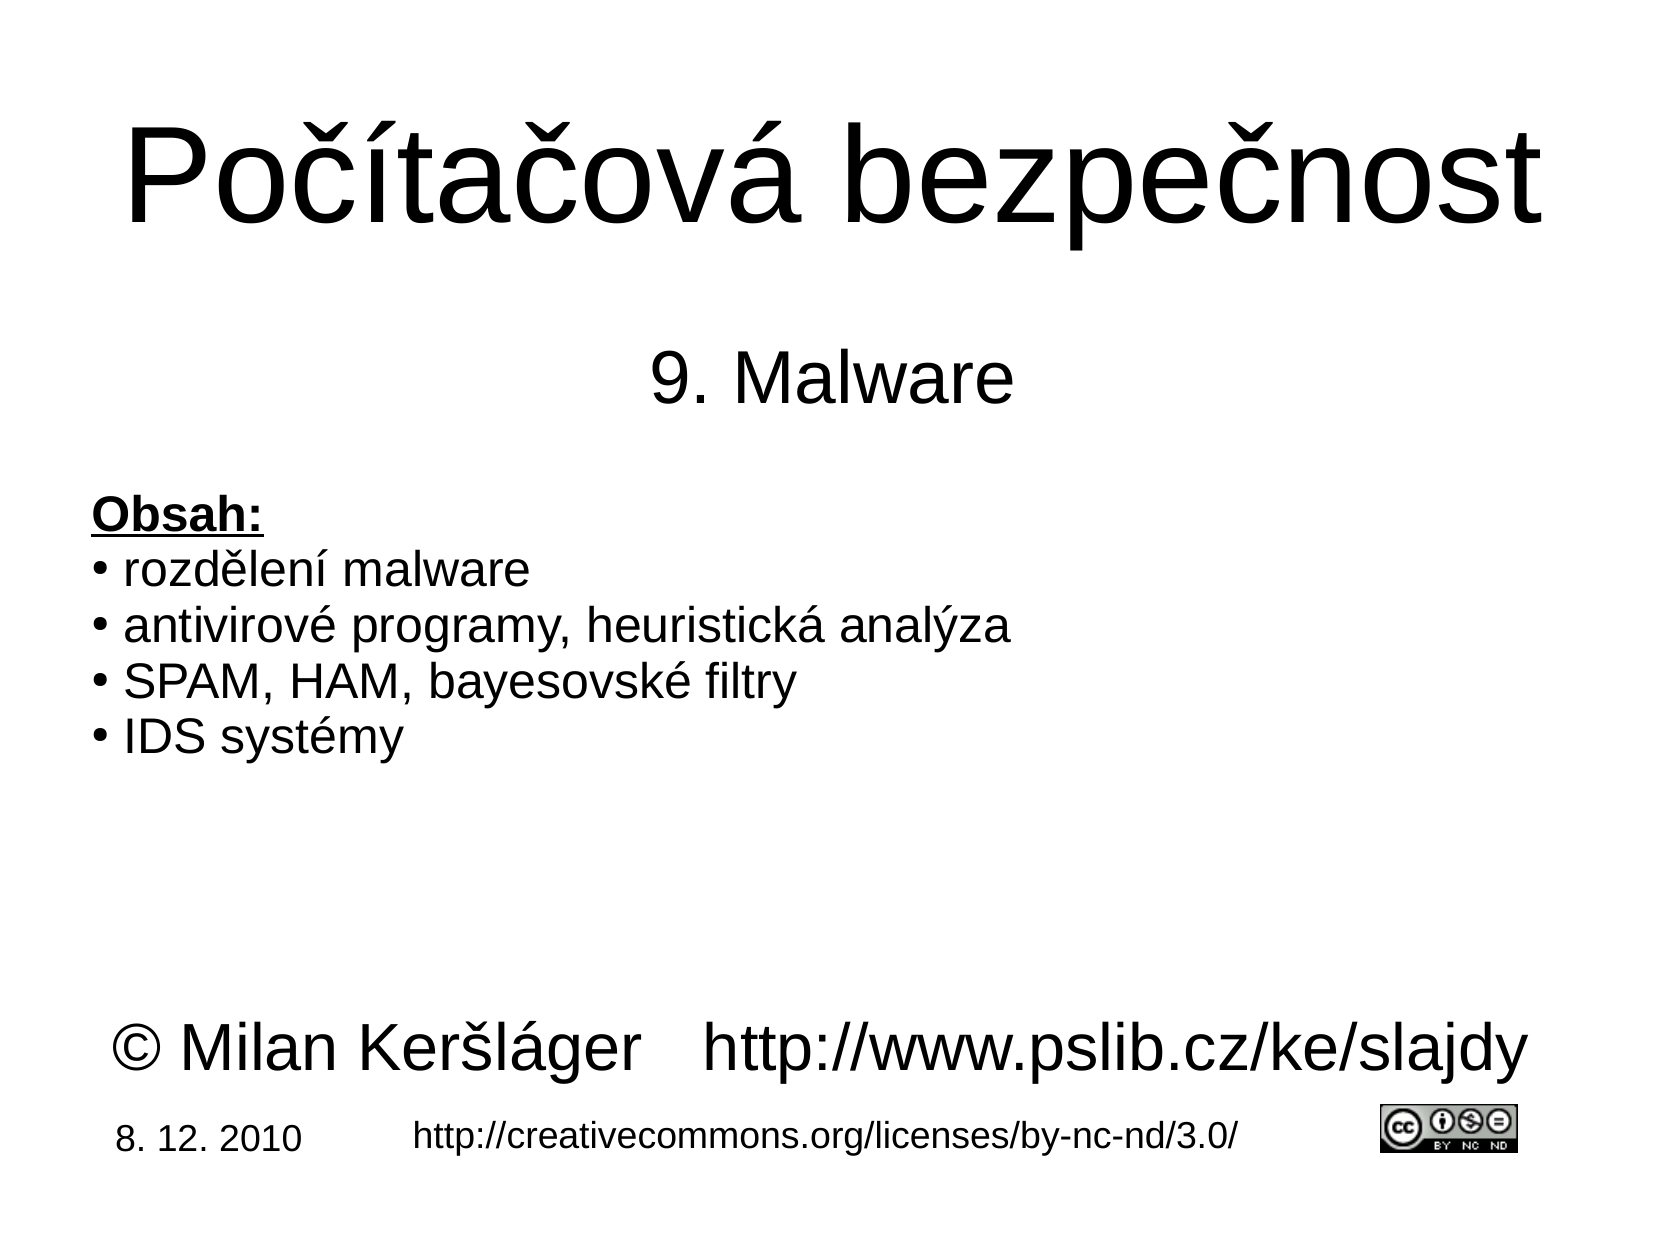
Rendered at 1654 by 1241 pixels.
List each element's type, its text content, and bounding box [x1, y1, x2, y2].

text_box Obsah: rozdělení malware antivirové programy, heuristická analýza SPAM, HAM, bayesovské filtry IDS systémy [76, 478, 1583, 772]
text_box http://creativecommons.org/licenses/by-nc-nd/3.0/ [339, 1107, 1313, 1165]
picture [1380, 1104, 1518, 1153]
title Počítačová bezpečnost 9. Malware [88, 56, 1577, 461]
text_box 8.12.2010 [100, 1110, 337, 1168]
list © Milan Keršláger http://www.pslib.cz/ke/slajdy [76, 1009, 1565, 1087]
